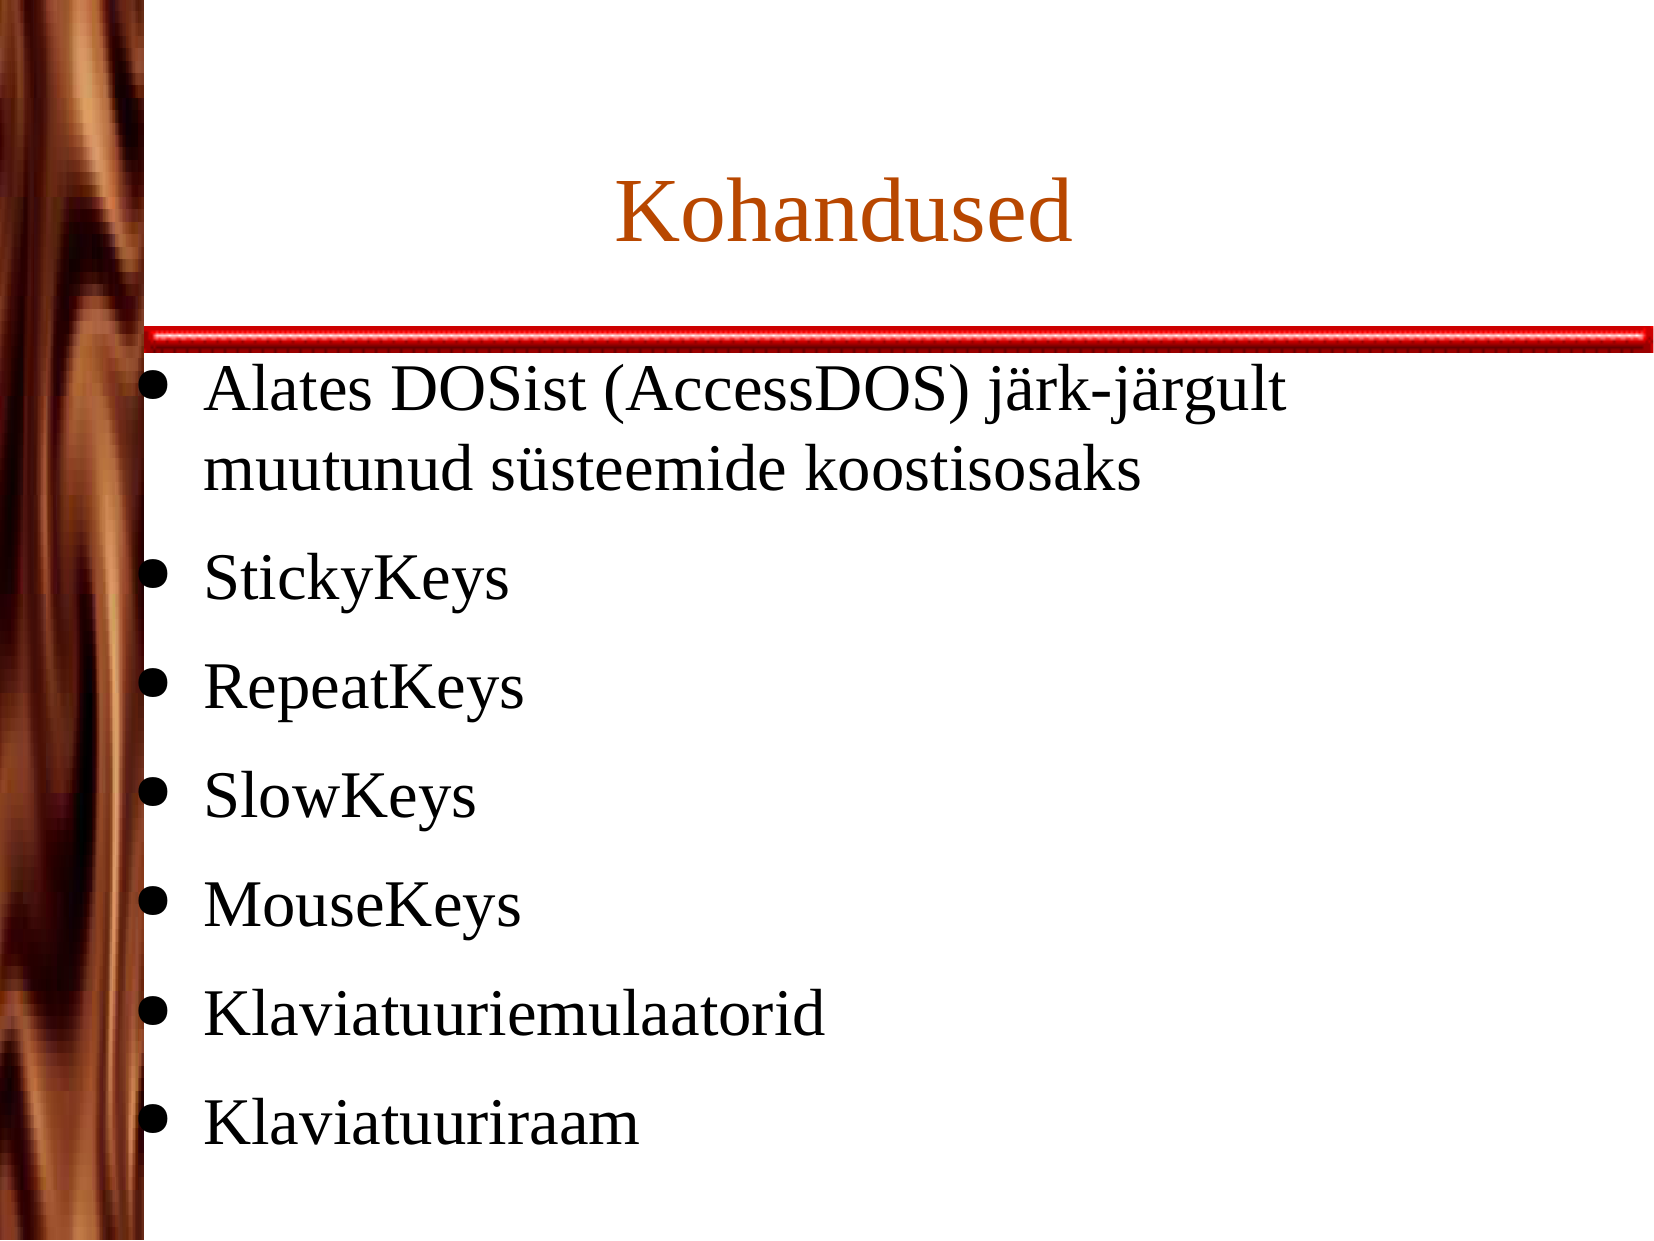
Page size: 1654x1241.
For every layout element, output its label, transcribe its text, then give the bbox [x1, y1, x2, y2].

title Kohandused [121, 100, 1533, 312]
picture [0, 0, 1654, 1240]
list Alates DOSist (AccessDOS) järk-järgult muutunud süsteemide koostisosaks StickyKeys RepeatKeys SlowKeys MouseKeys Klaviatuuriemulaatorid Klaviatuuriraam [121, 344, 1533, 1164]
